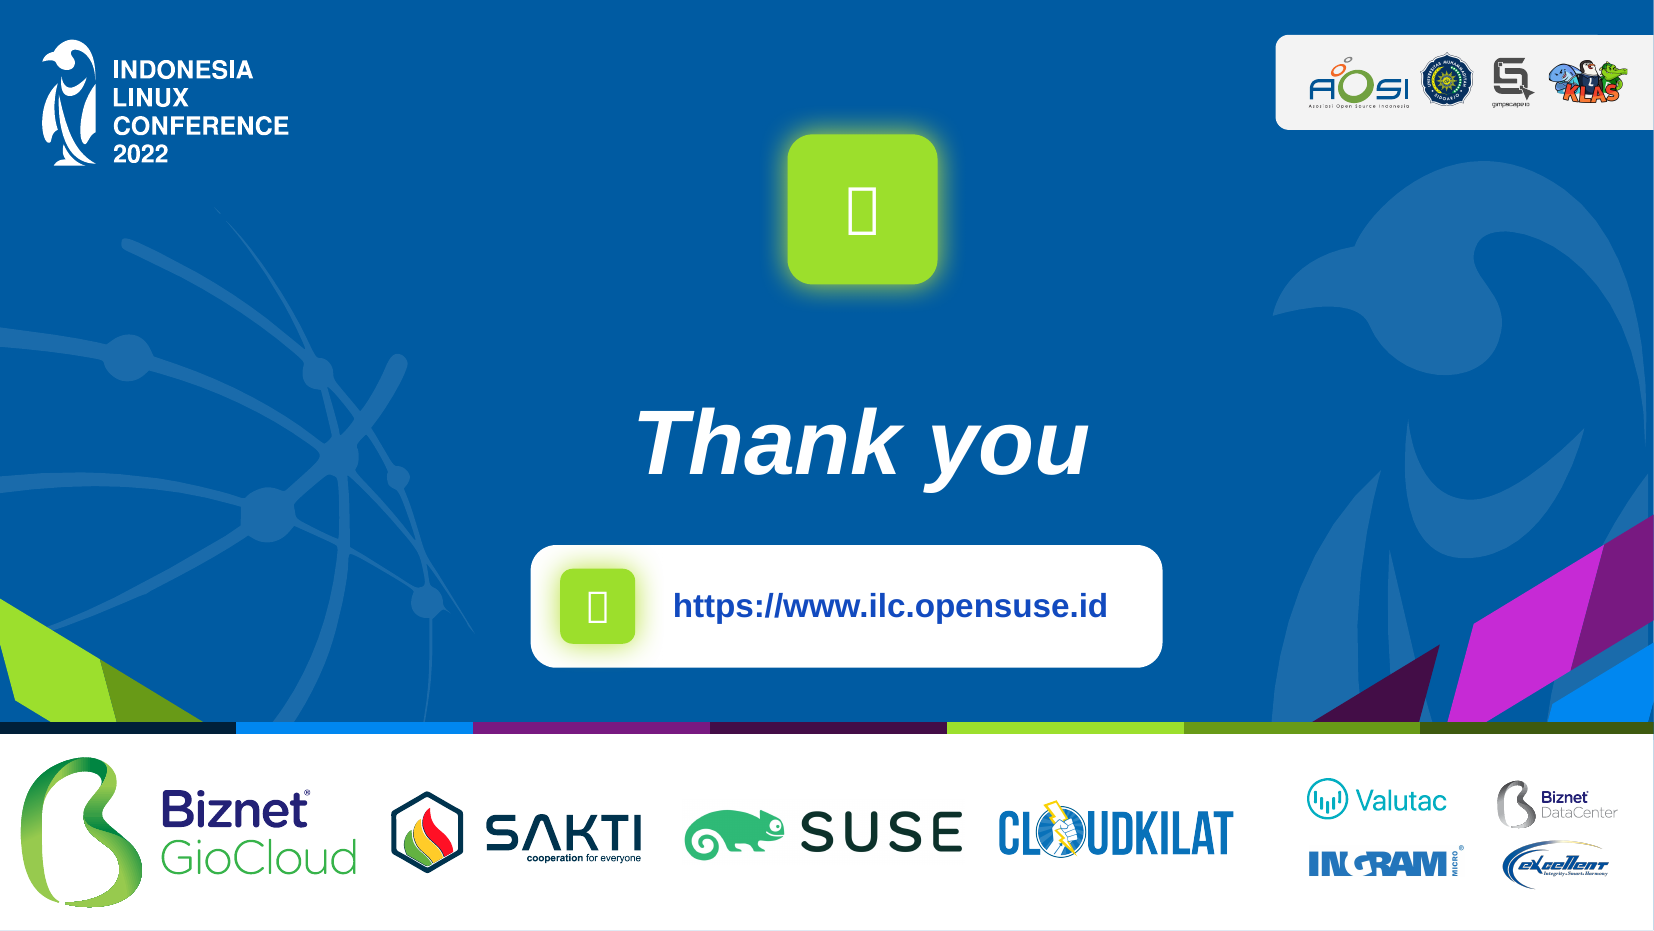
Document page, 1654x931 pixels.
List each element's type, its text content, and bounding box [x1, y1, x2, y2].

text_box https://www.ilc.opensuse.id [637, 550, 1163, 662]
text_box Thank you [187, 323, 1501, 512]
text_box  [787, 134, 938, 285]
text_box [530, 545, 1154, 668]
picture [682, 799, 965, 865]
picture [999, 800, 1234, 858]
text_box  [560, 568, 636, 644]
picture [1496, 840, 1620, 890]
picture [601, 855, 616, 859]
picture [1548, 60, 1628, 103]
picture [626, 855, 634, 862]
picture [1420, 52, 1474, 106]
picture [1309, 845, 1465, 877]
